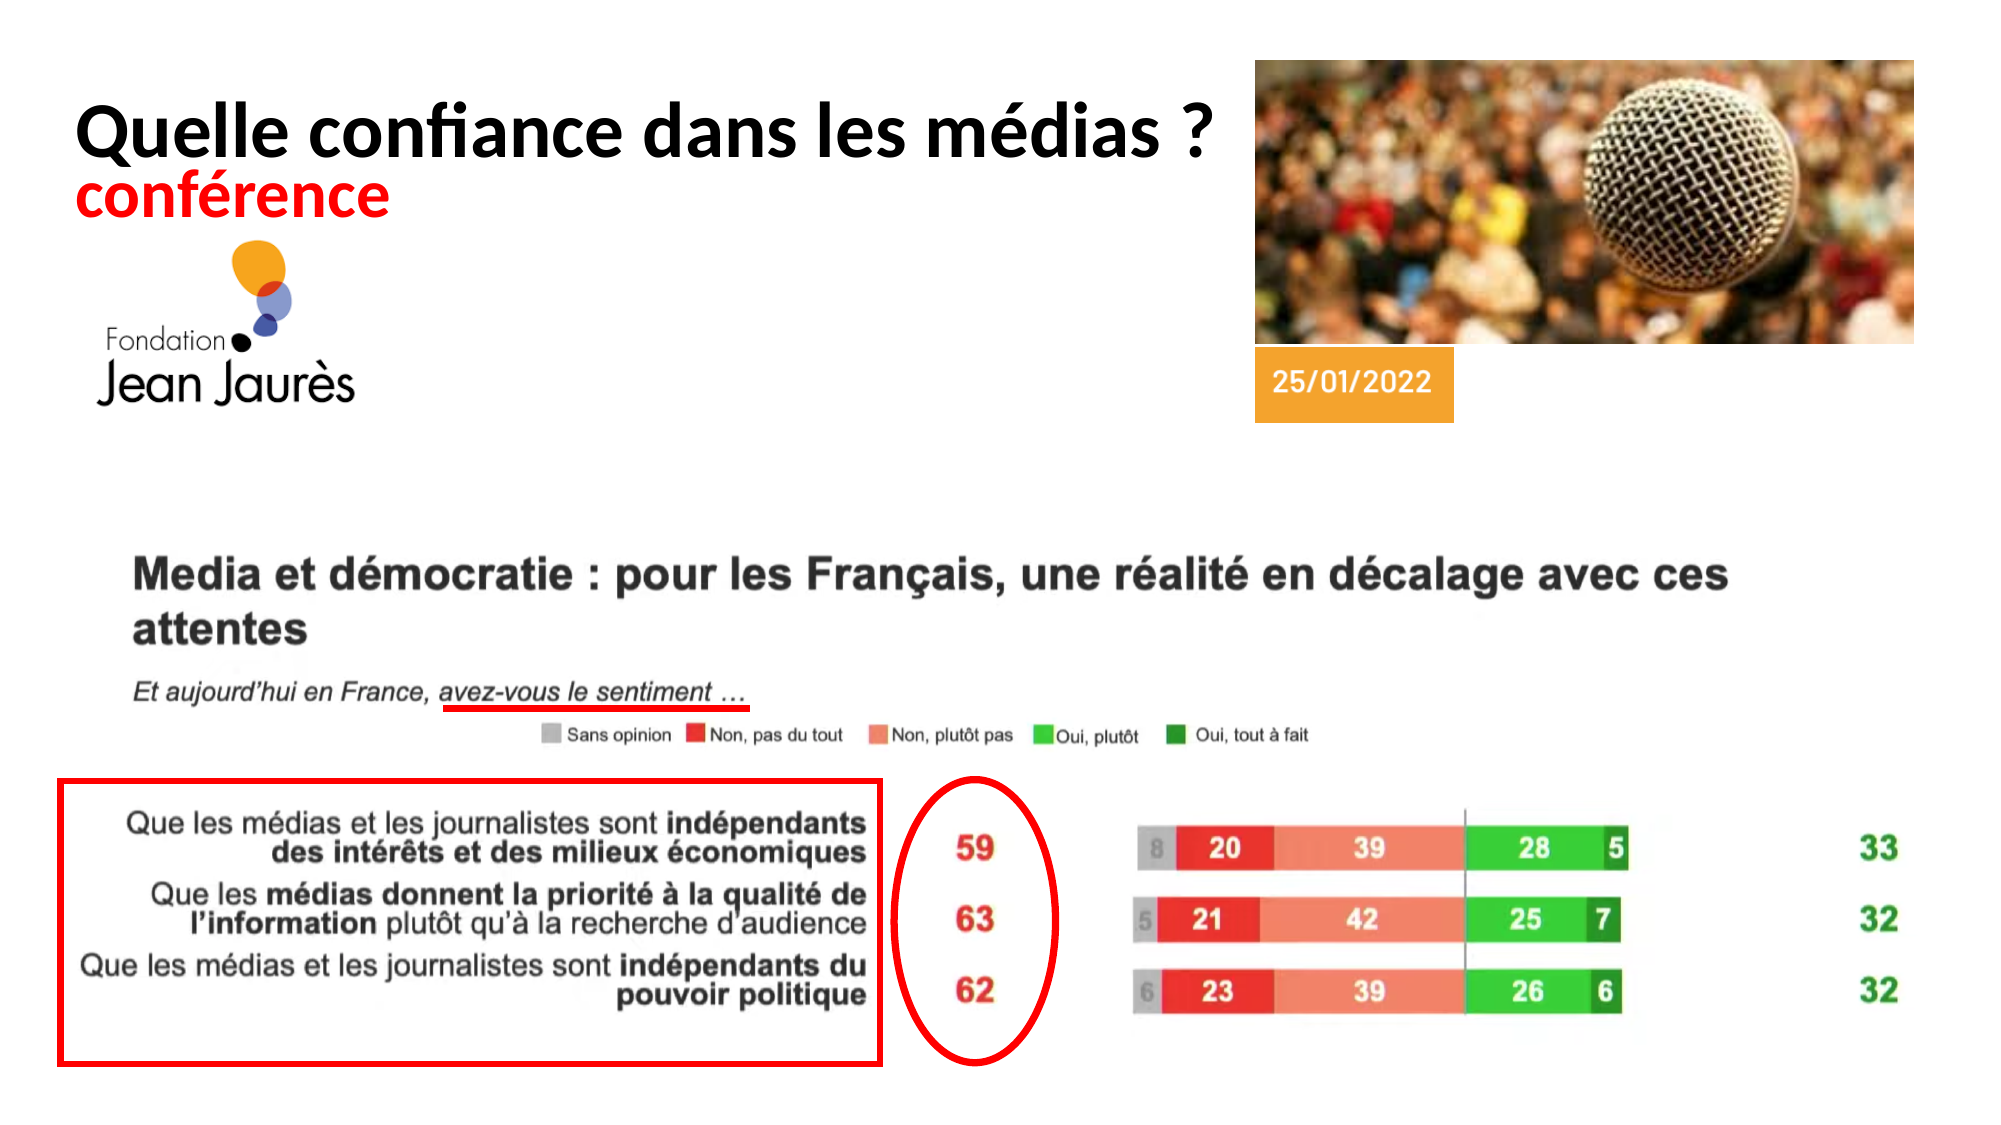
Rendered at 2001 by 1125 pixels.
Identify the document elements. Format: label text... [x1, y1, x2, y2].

text_box Quelle confiance dans les médias ? conférence [60, 60, 1255, 273]
picture [1255, 60, 1914, 344]
picture [75, 273, 373, 423]
picture [75, 535, 1926, 1083]
picture [1255, 347, 1454, 423]
text_box [60, 781, 881, 1065]
